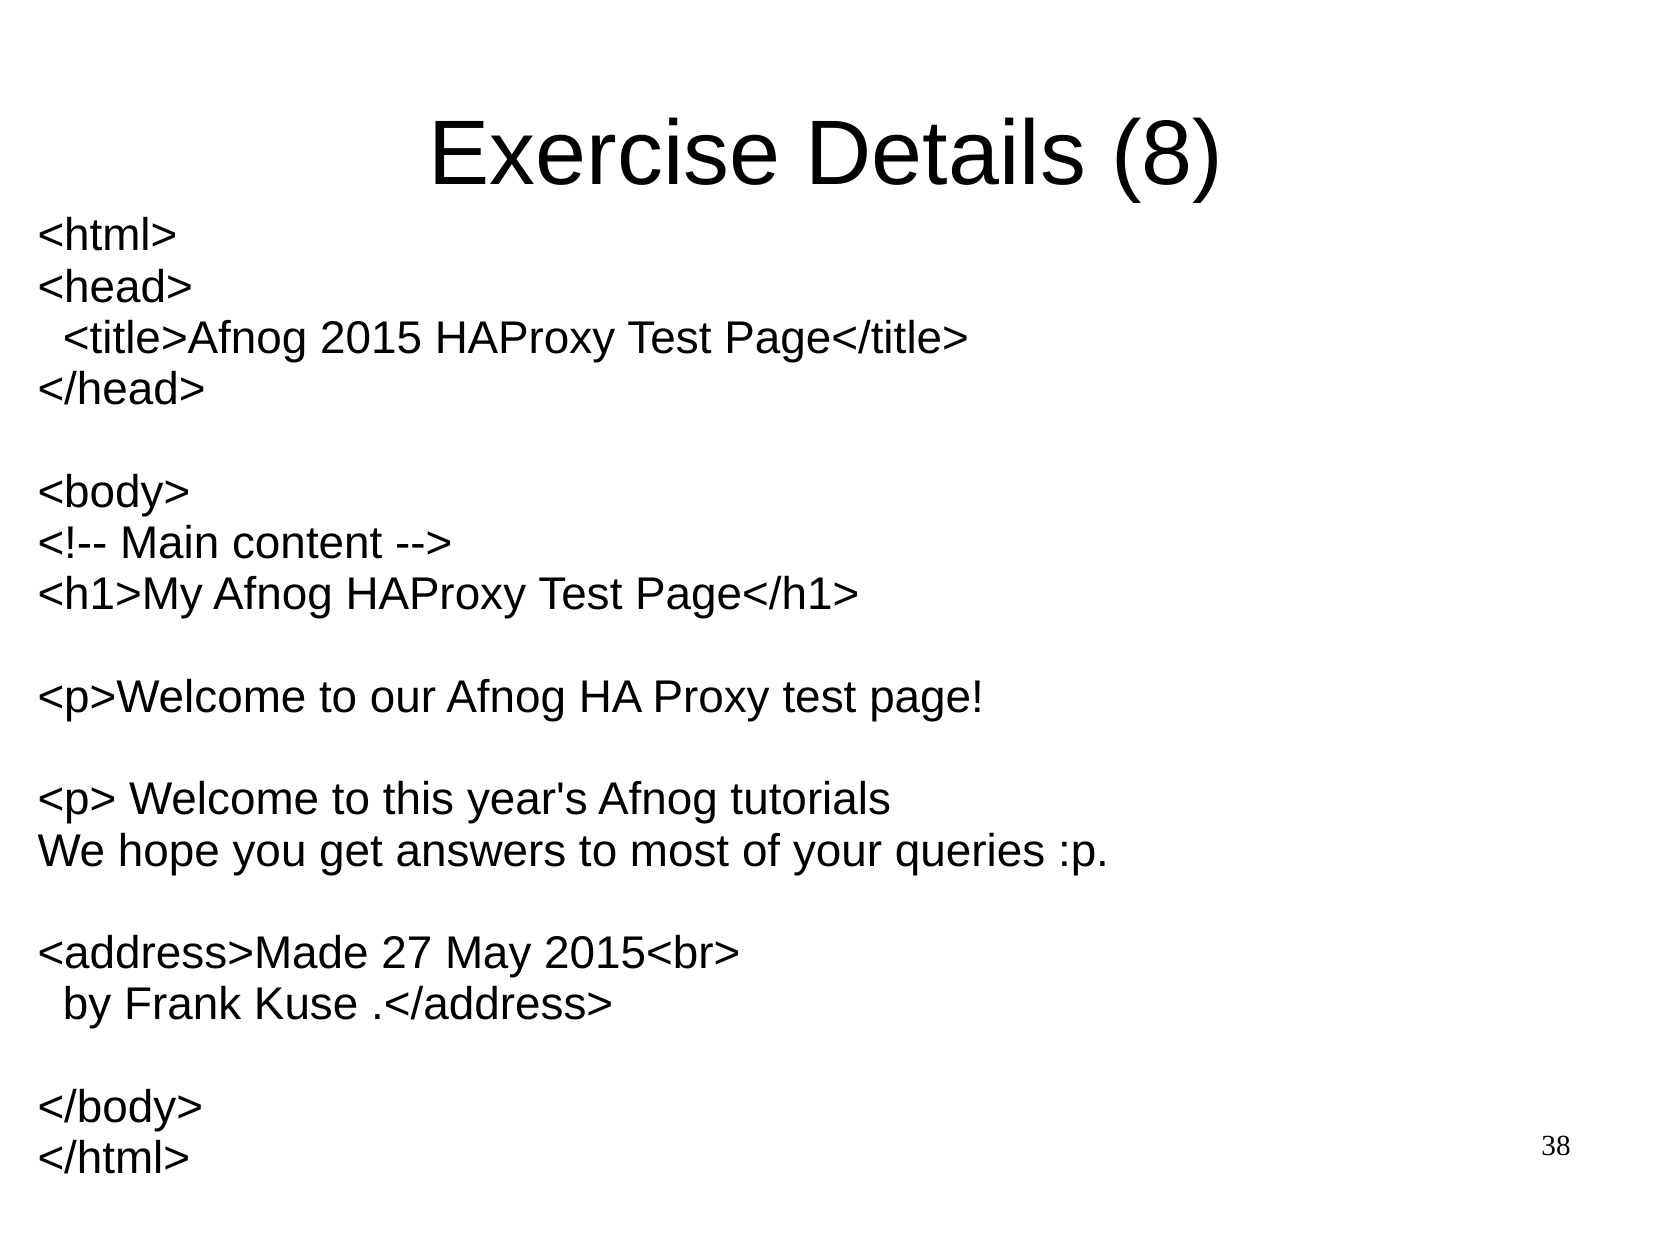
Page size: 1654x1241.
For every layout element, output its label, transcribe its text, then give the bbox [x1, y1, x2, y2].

title <html> <head> <title>Afnog 2015 HAProxy Test Page</title> </head> <body> <!-- Main content --> <h1>My Afnog HAProxy Test Page</h1> <p>Welcome to our Afnog HA Proxy test page! <p> Welcome to this year's Afnog tutorials We hope you get answers to most of your queries :p. <address>Made 27 May 2015<br> by Frank Kuse .</address> </body> </html> [37, 211, 1463, 1233]
title Exercise Details (8) [82, 49, 1571, 257]
